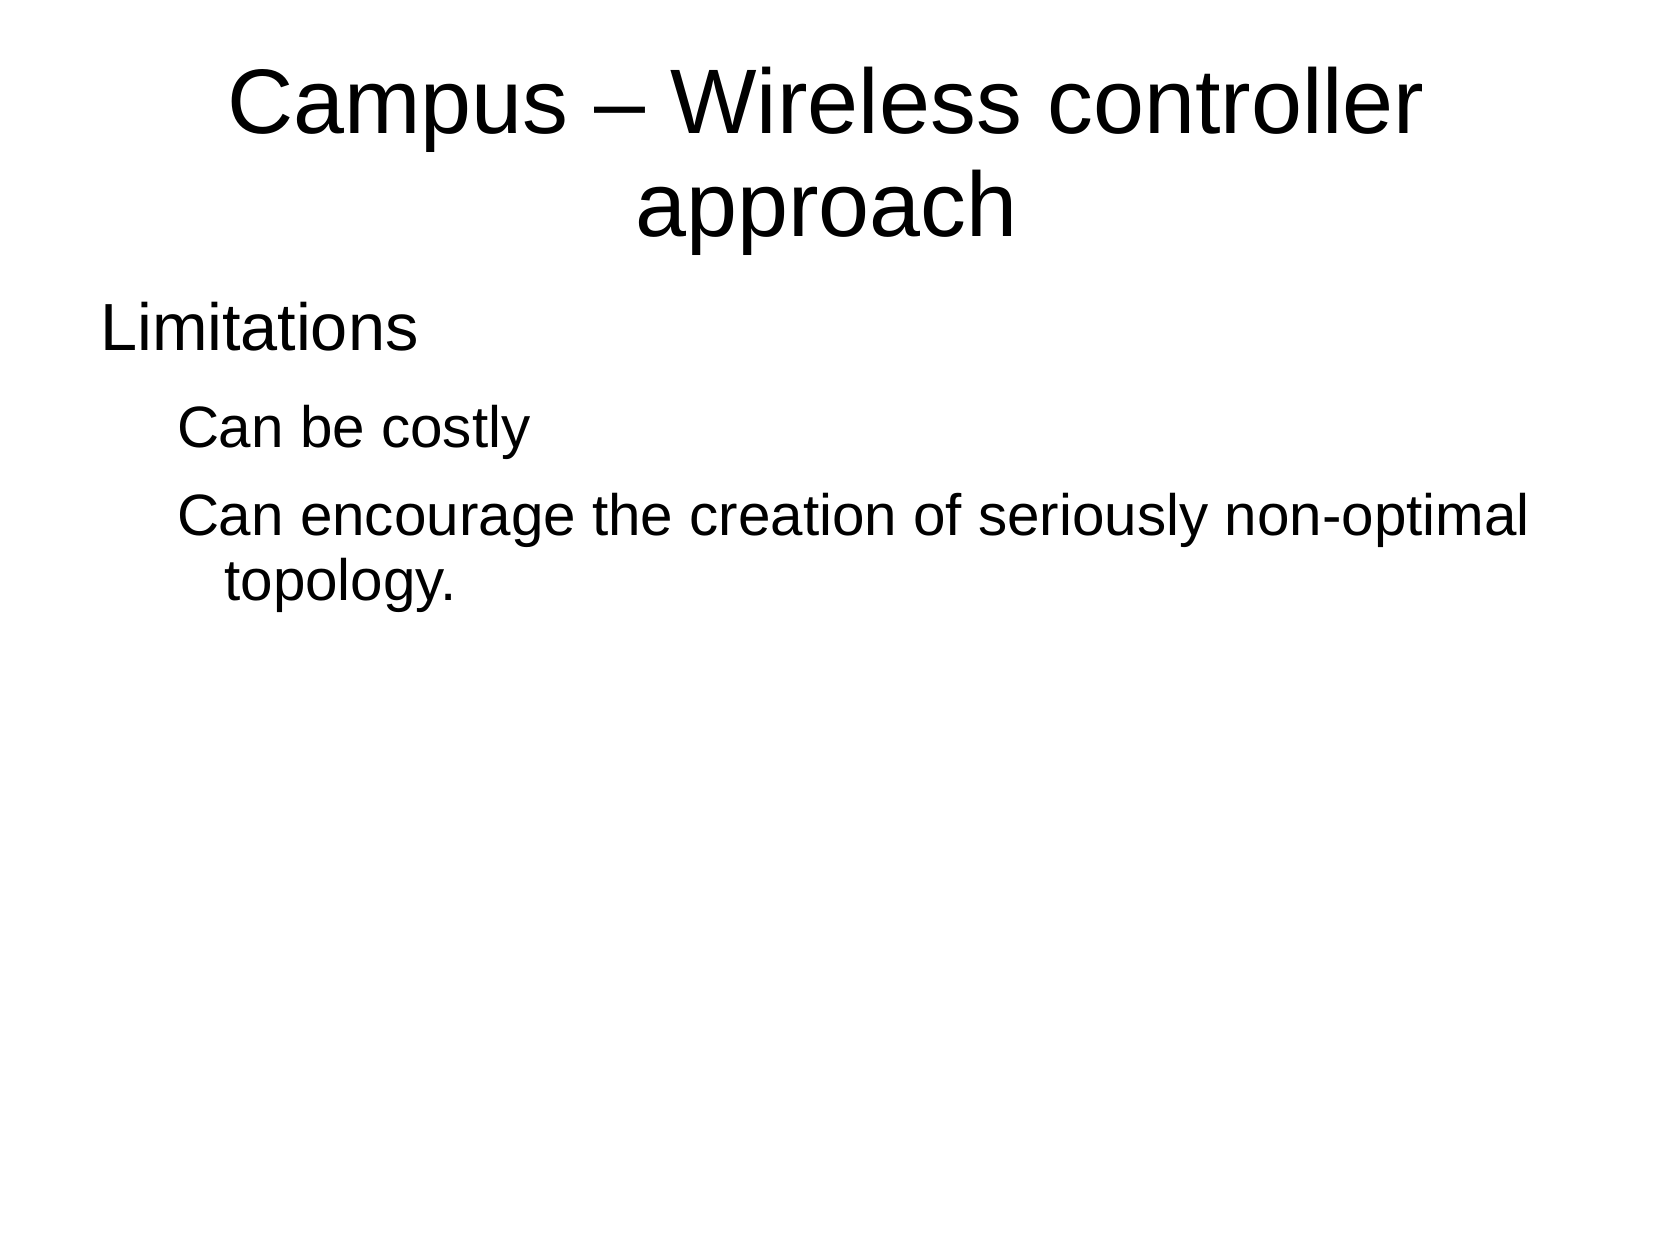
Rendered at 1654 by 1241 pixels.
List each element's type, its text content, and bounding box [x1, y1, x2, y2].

list Limitations Can be costly Can encourage the creation of seriously non-optimal topology. [82, 290, 1571, 1094]
title Campus – Wireless controller approach [82, 50, 1571, 256]
